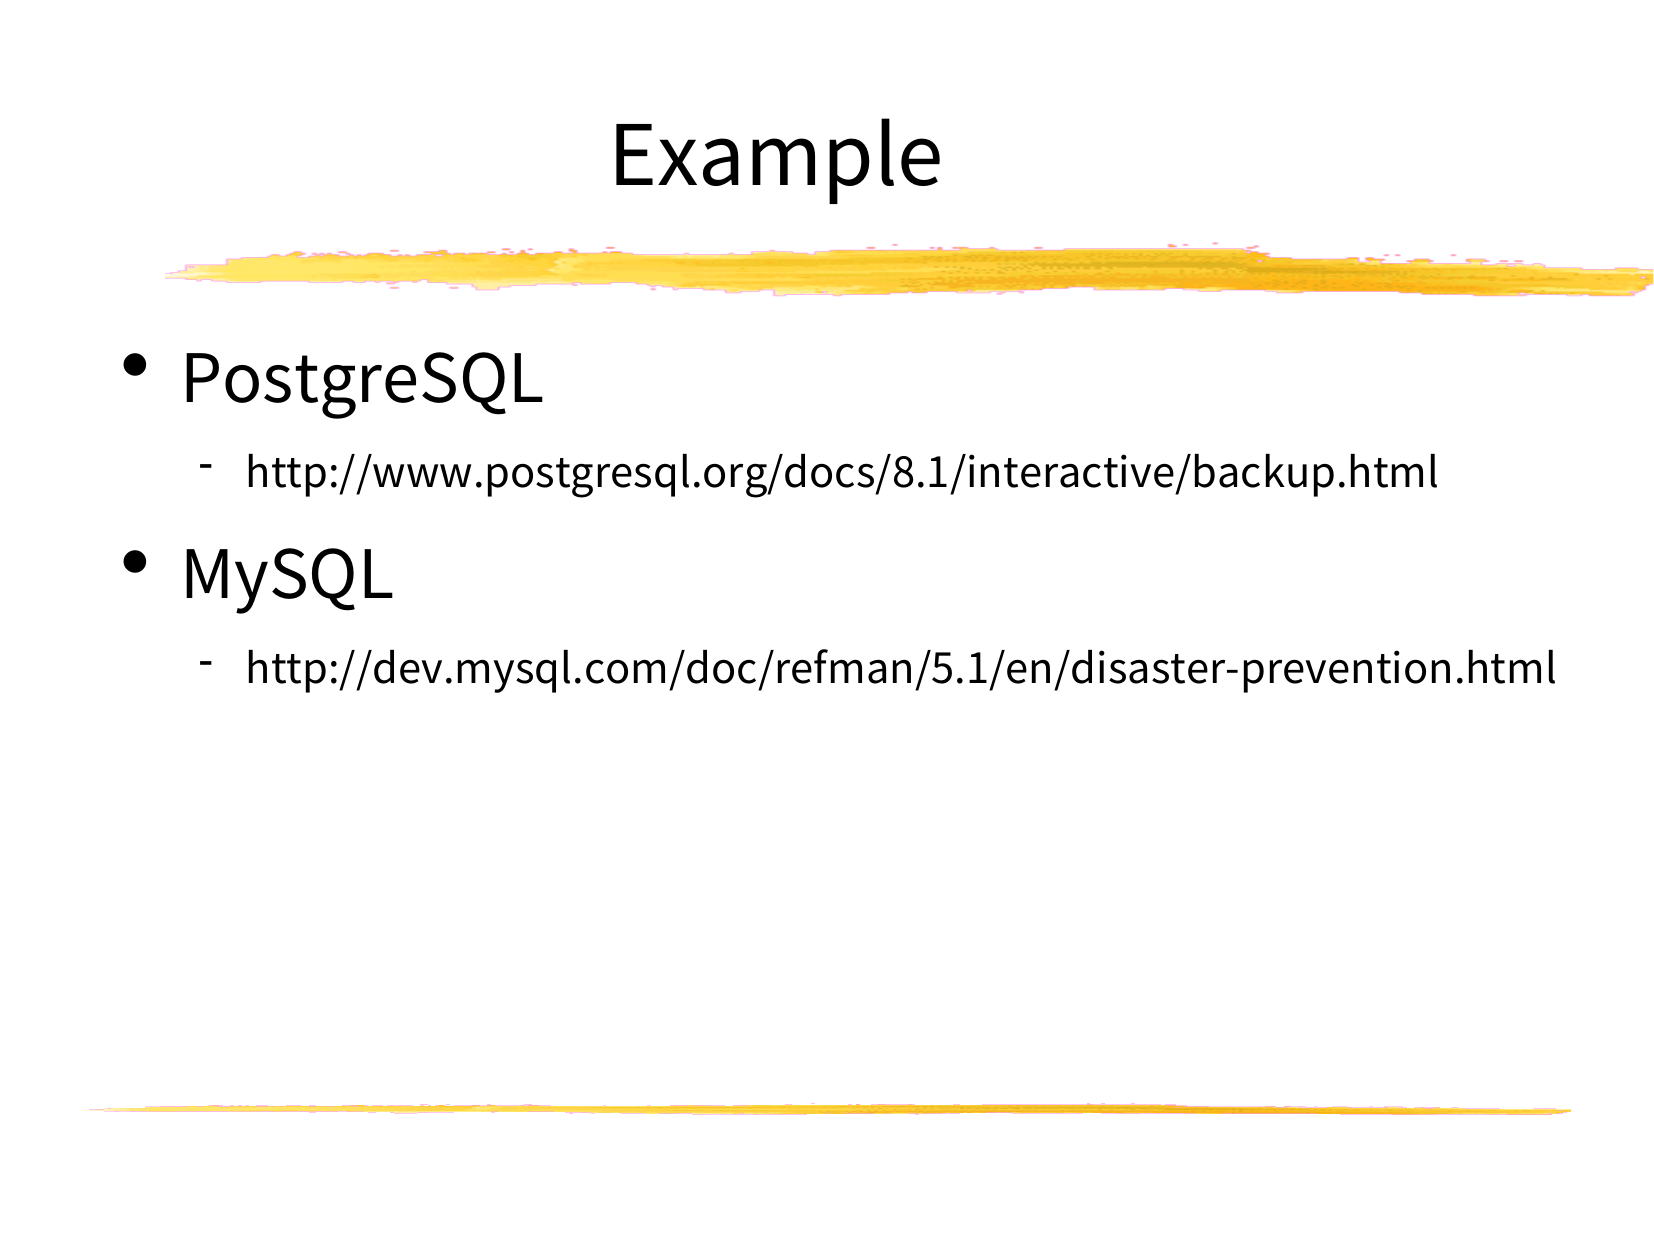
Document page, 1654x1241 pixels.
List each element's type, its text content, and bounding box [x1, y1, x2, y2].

picture [165, 237, 1654, 308]
list PostgreSQL http://www.postgresql.org/docs/8.1/interactive/backup.html MySQL http://dev.mysql.com/doc/refman/5.1/en/disaster-prevention.html [124, 316, 1583, 1062]
title Example [73, 39, 1479, 249]
picture [82, 1102, 1571, 1117]
